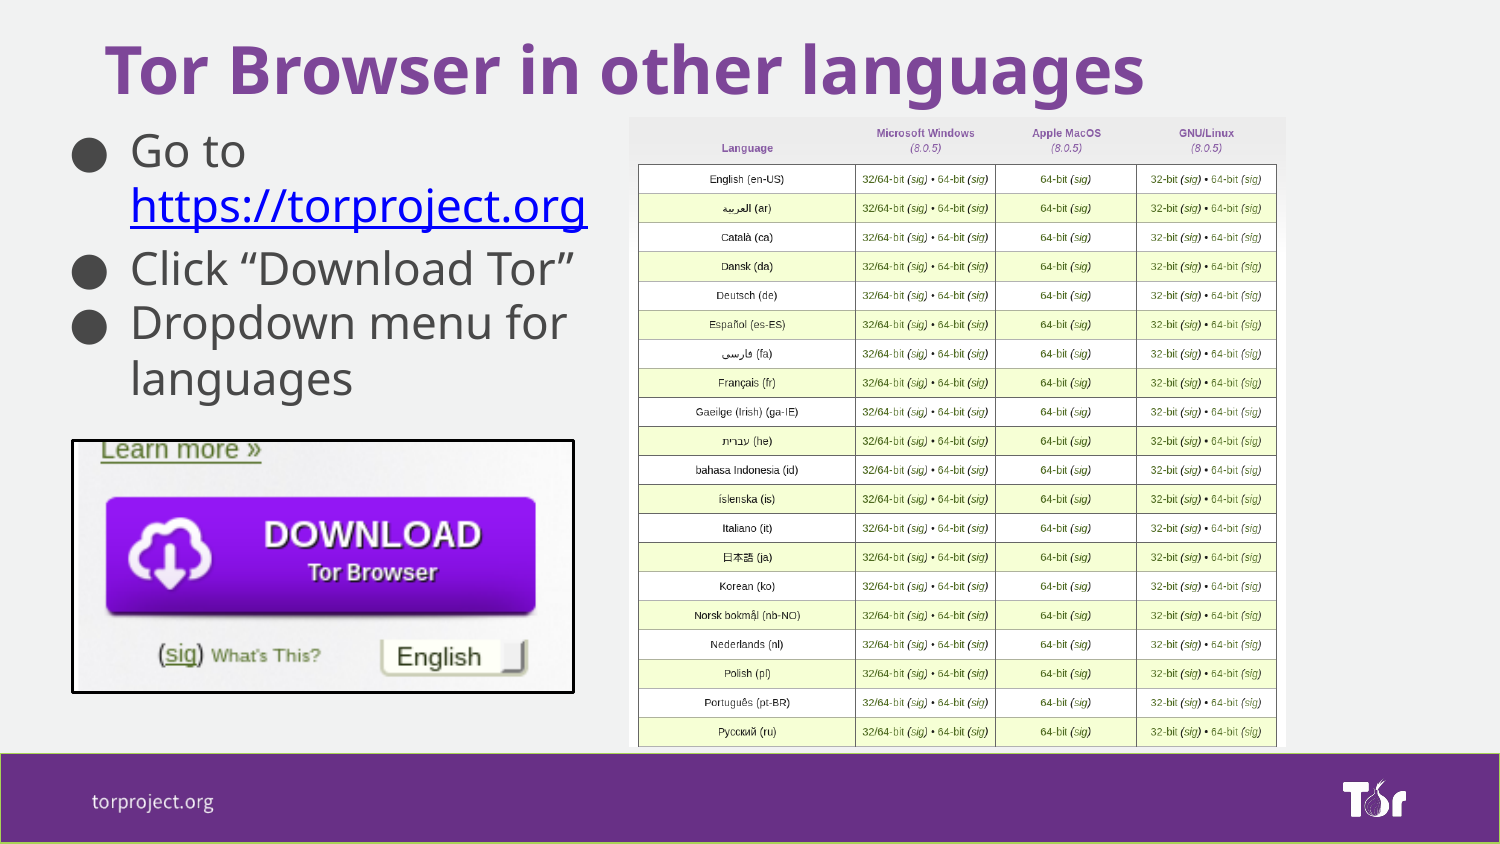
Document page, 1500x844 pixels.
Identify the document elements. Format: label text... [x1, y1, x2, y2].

picture [74, 442, 572, 691]
text_box Tor Browser in other languages [89, 0, 1410, 135]
text_box Go to https://torproject.org Click “Download Tor” Dropdown menu for languages [39, 114, 630, 616]
picture [1343, 778, 1406, 817]
picture [75, 780, 604, 821]
picture [629, 117, 1286, 747]
